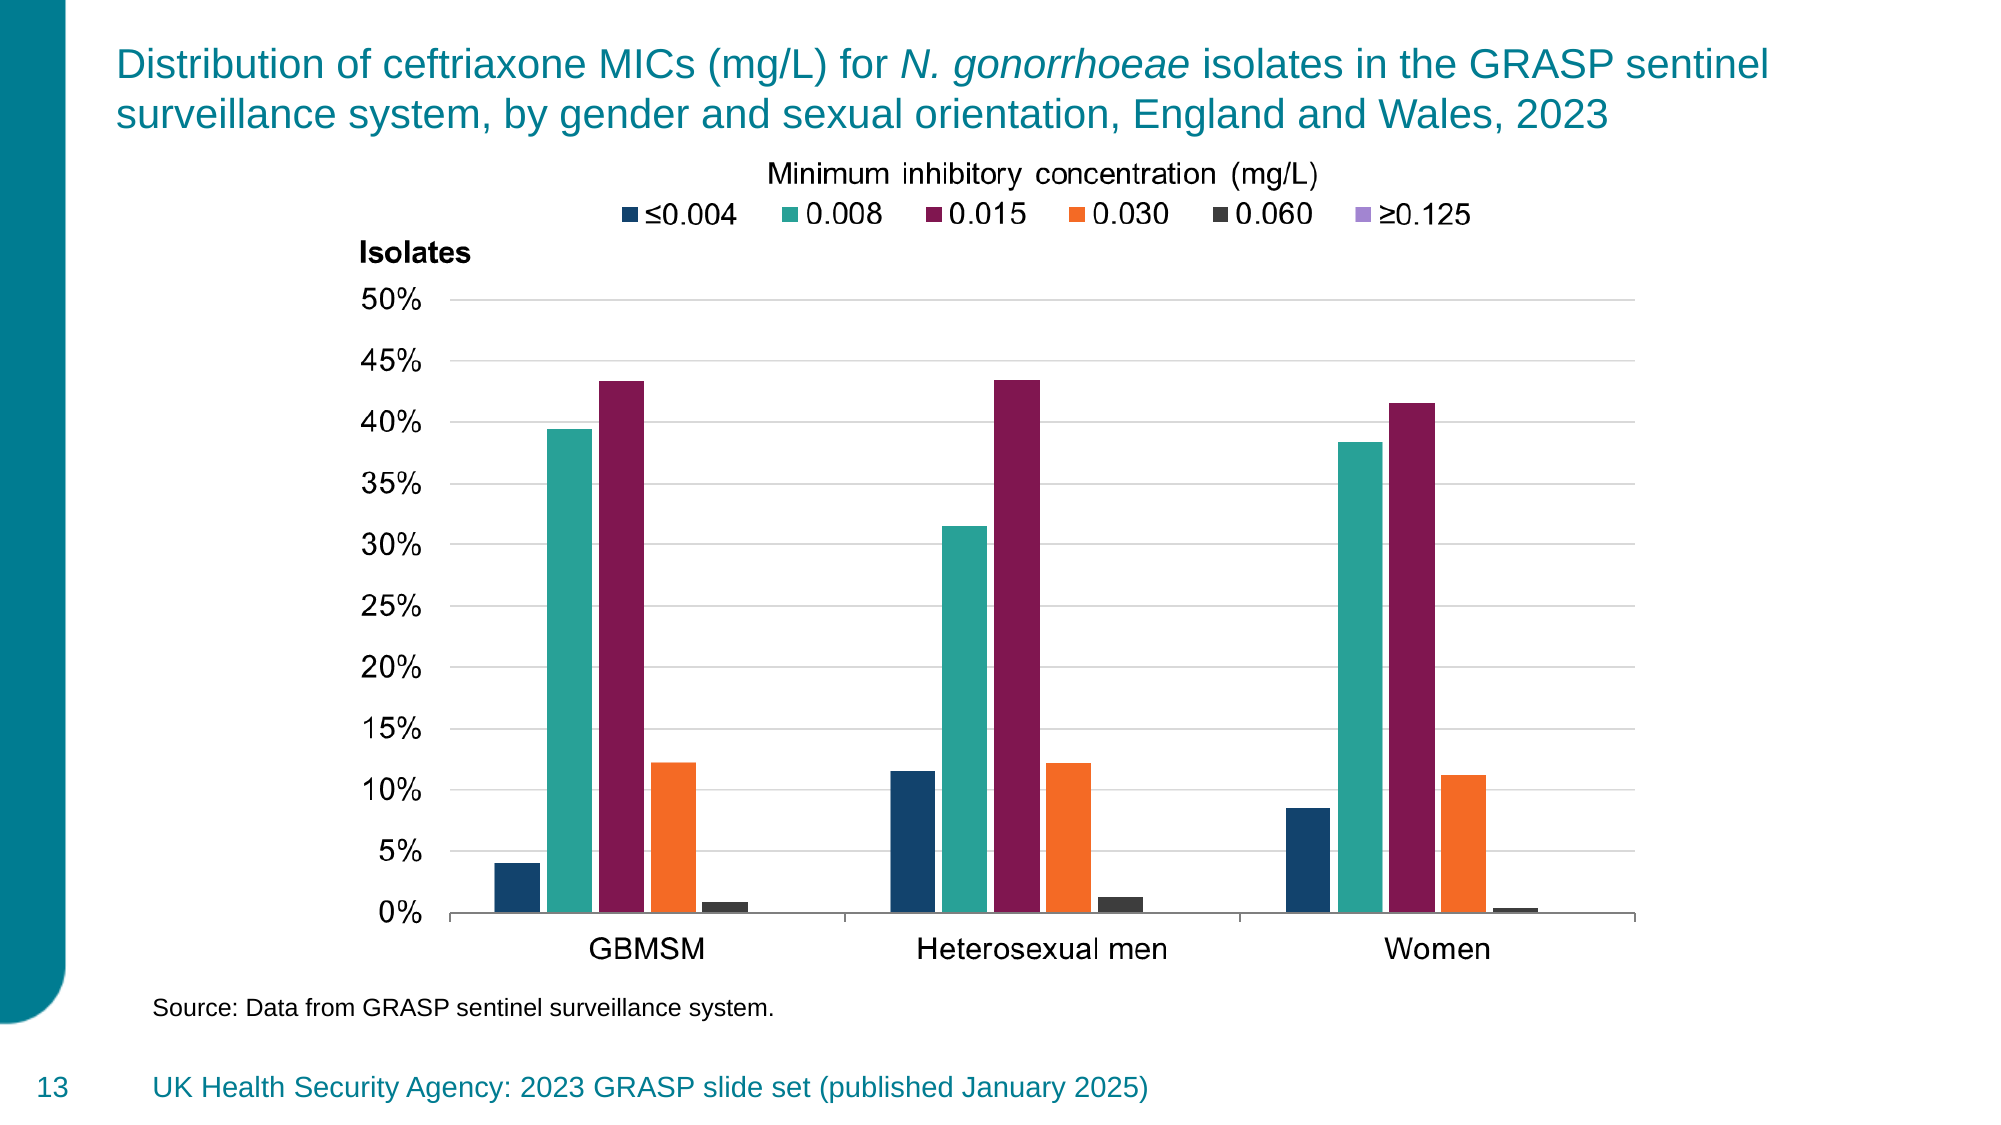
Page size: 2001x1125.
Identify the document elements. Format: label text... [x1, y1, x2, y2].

text_box UK Health Security Agency: 2023 GRASP slide set (published January 2025) [137, 1056, 1780, 1116]
text_box Source: Data from GRASP sentinel surveillance system. [137, 983, 1138, 1030]
picture [344, 141, 1656, 984]
title Distribution of ceftriaxone MICs (mg/L) for N. gonorrhoeae isolates in the GRASP sentinel surveillance system, by gender and sexual orientation, England and Wales, 2023 [101, 29, 1926, 141]
text_box [21, 1056, 120, 1117]
